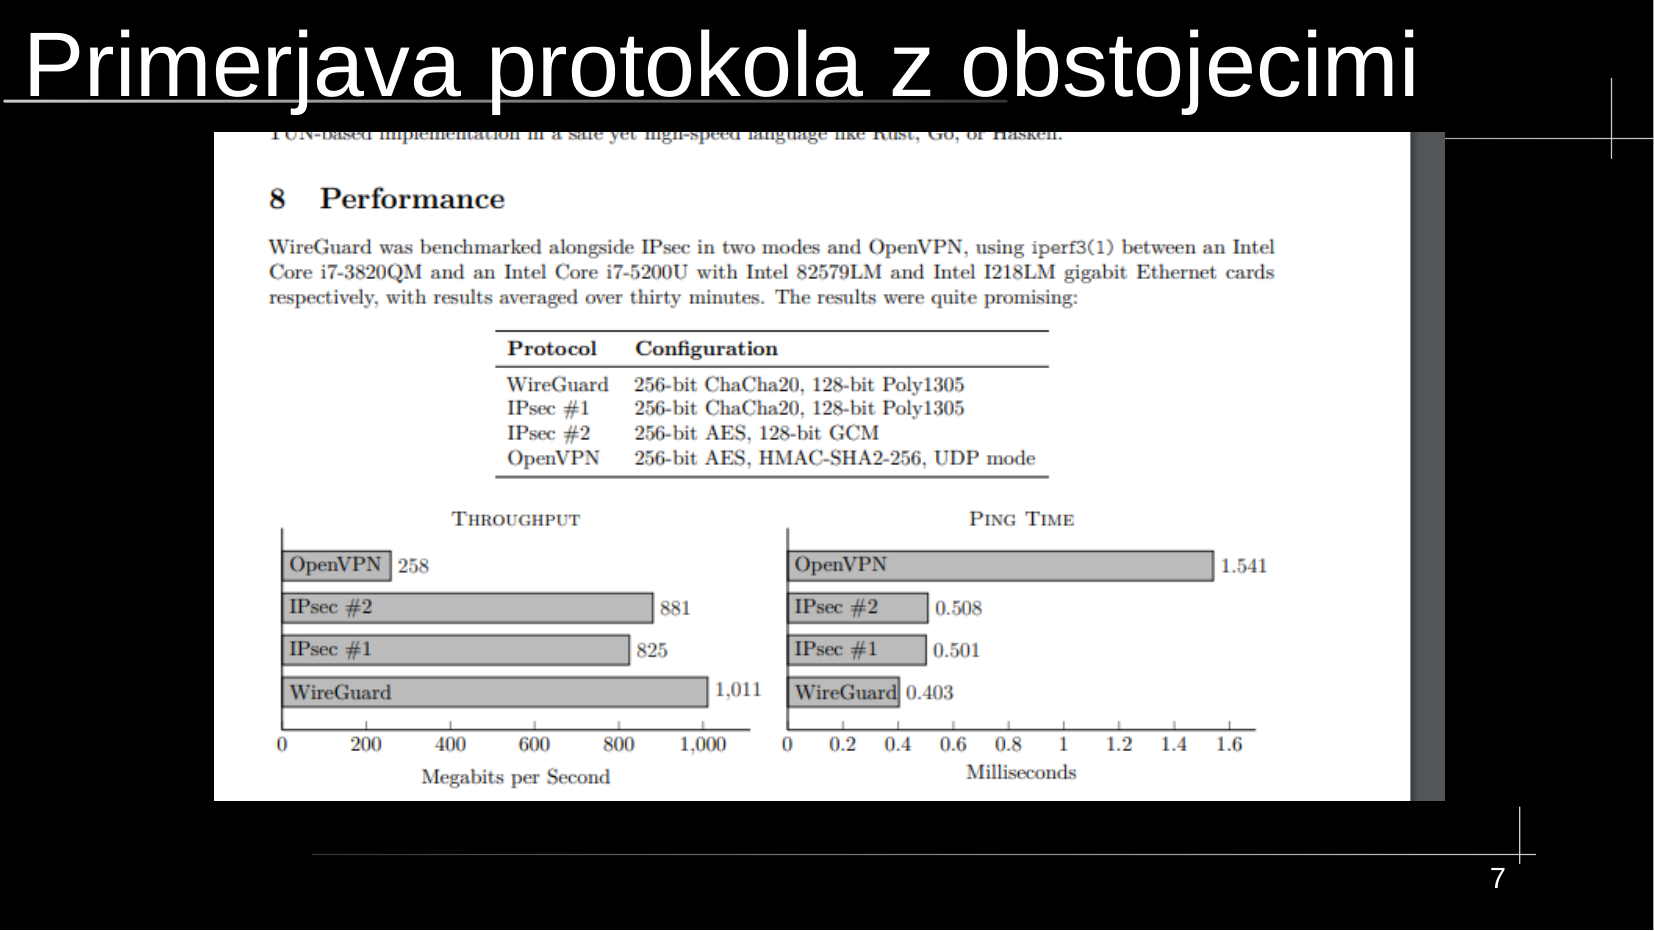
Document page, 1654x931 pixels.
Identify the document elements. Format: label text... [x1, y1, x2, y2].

title Primerjava protokola z obstojecimi [23, 11, 1589, 119]
picture [214, 132, 1445, 801]
